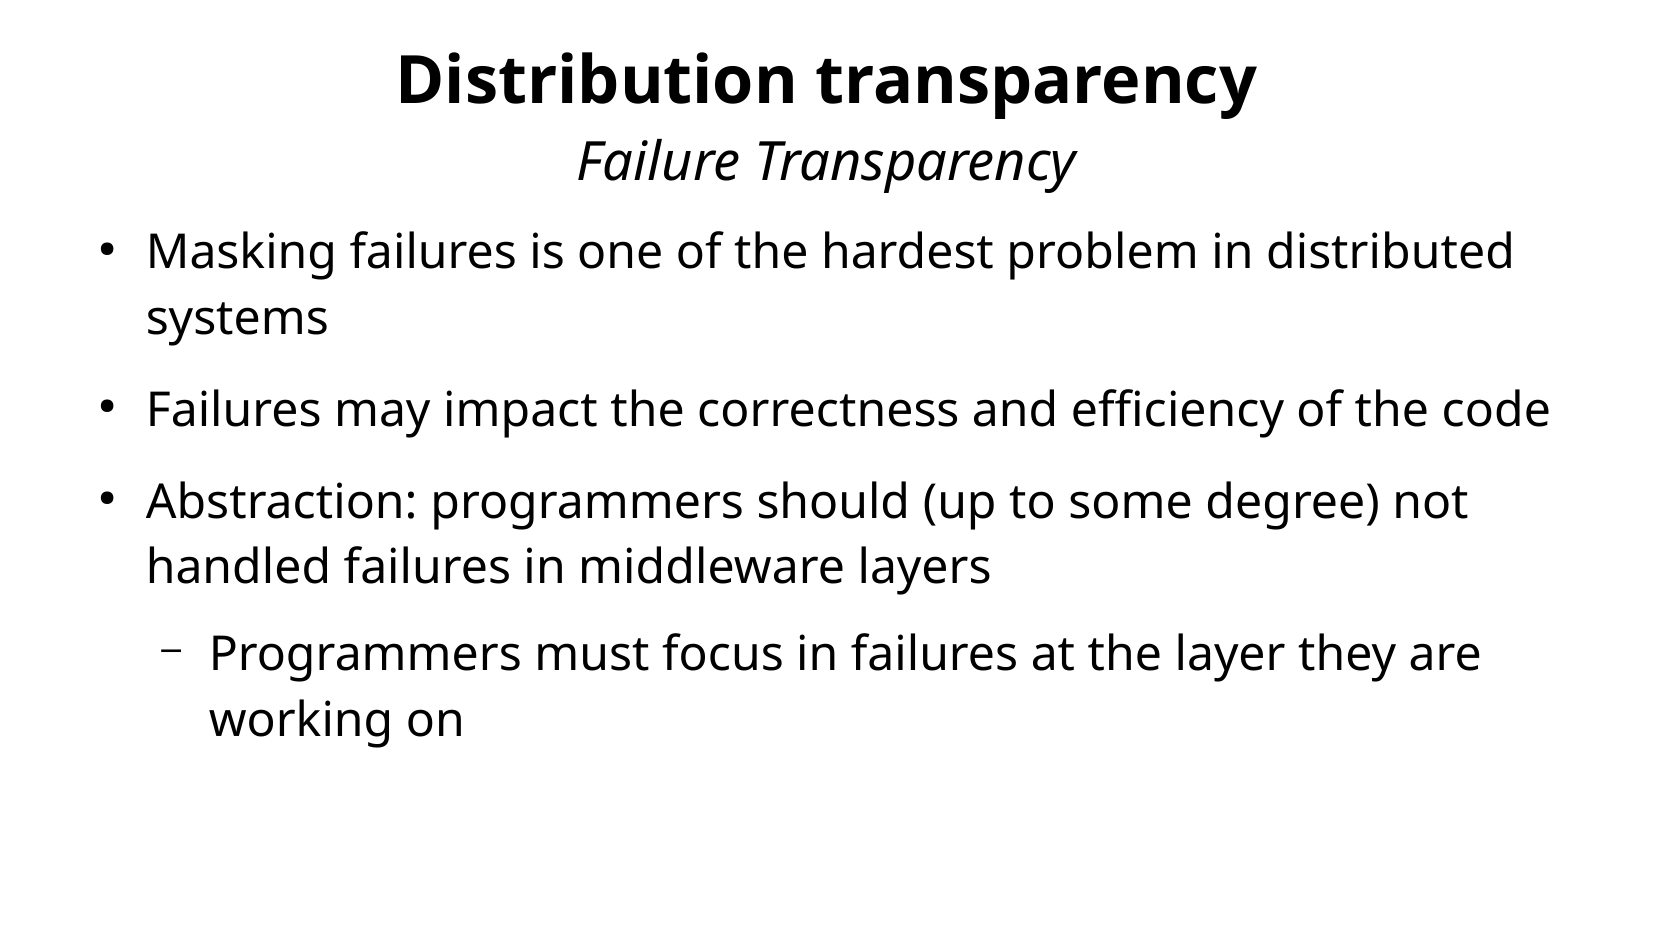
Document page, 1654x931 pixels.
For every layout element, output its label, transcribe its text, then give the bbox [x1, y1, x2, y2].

title Distribution transparency Failure Transparency [82, 36, 1571, 193]
list Masking failures is one of the hardest problem in distributed systems Failures may impact the correctness and efficiency of the code Abstraction: programmers should (up to some degree) not handled failures in middleware layers Programmers must focus in failures at the layer they are working on [82, 217, 1571, 757]
